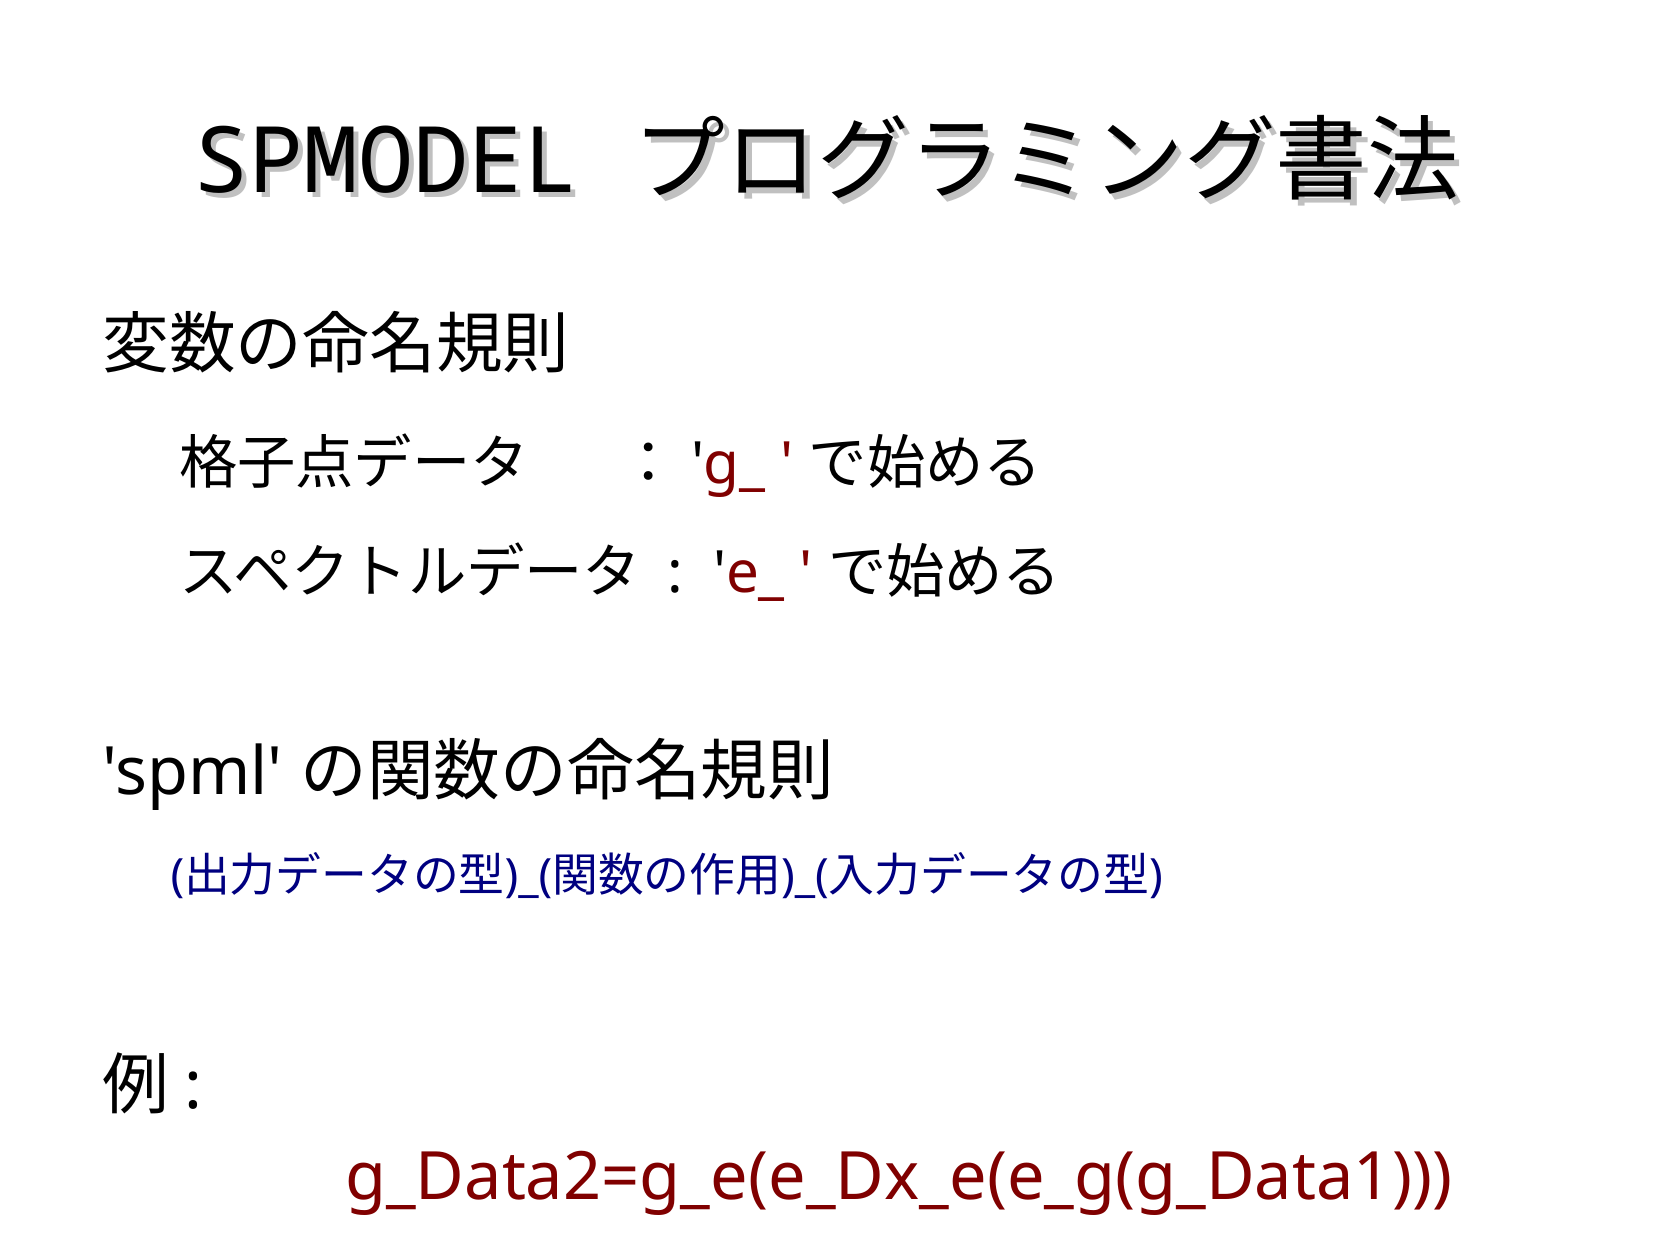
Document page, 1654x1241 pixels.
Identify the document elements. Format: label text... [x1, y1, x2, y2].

list 変数の命名規則 格子点データ ： 'g_ ' で始める スペクトルデータ : 'e_ ' で始める 'spml' の関数の命名規則 (出力データの型)_(関数の作用)_(入力データの型) 例 : g_Data2=g_e(e_Dx_e(e_g(g_Data1))) テンソルの縮約規則と似た形式で書ける [84, 290, 1573, 1141]
title SPMODEL プログラミング書法 [82, 56, 1571, 250]
